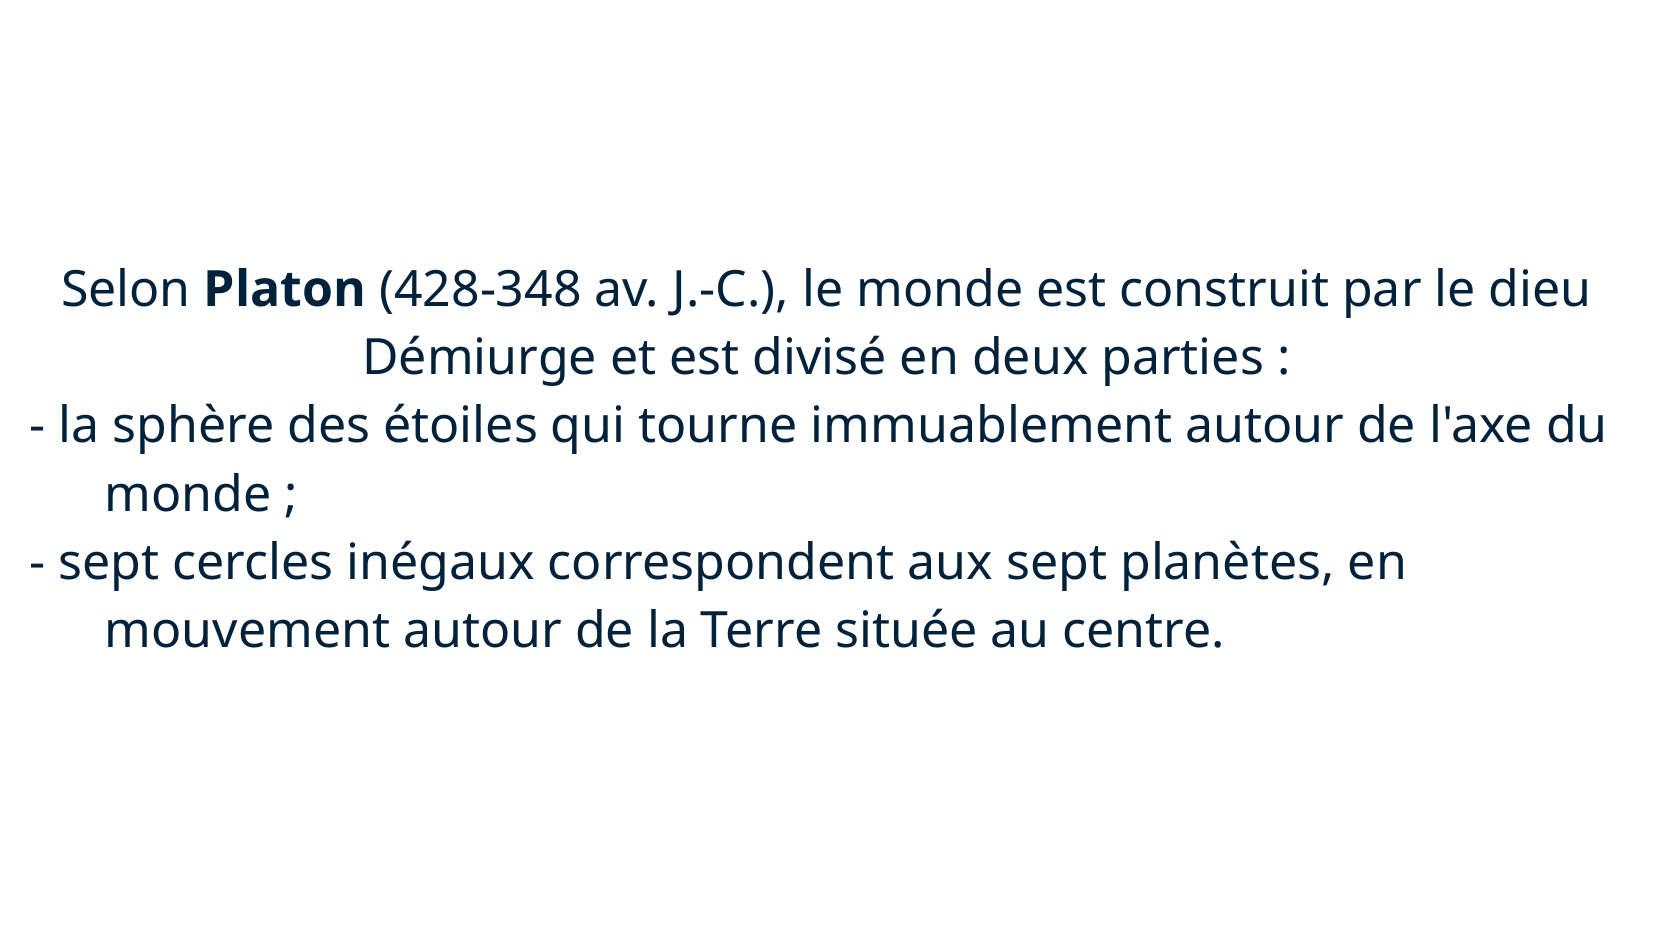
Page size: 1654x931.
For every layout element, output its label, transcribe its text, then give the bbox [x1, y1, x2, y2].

subtitle Selon Platon (428-348 av. J.-C.), le monde est construit par le dieu Démiurge et est divisé en deux parties : - la sphère des étoiles qui tourne immuablement autour de l'axe du monde ; - sept cercles inégaux correspondent aux sept planètes, en mouvement autour de la Terre située au centre. [29, 20, 1625, 895]
